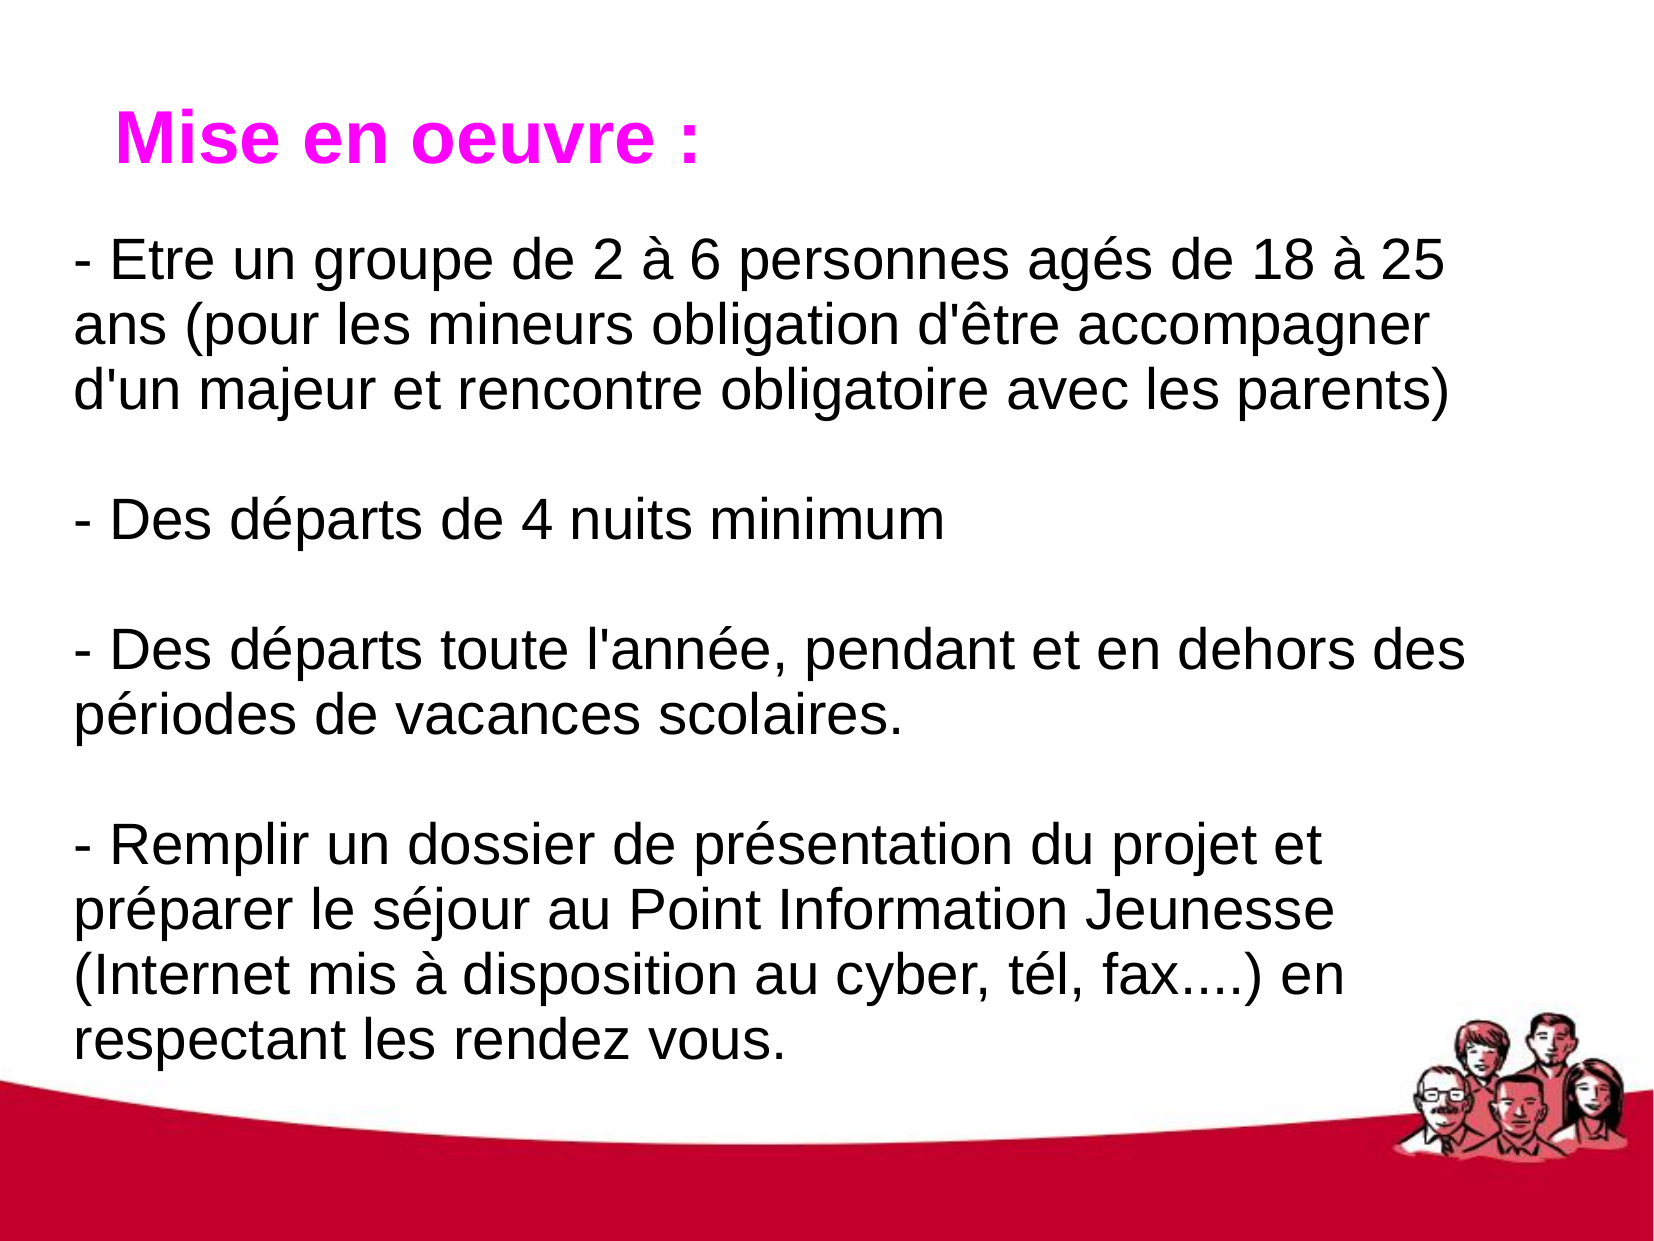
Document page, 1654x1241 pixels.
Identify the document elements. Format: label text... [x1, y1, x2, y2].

text_box Mise en oeuvre : [100, 88, 1063, 177]
text_box - Etre un groupe de 2 à 6 personnes agés de 18 à 25 ans (pour les mineurs obligation d'être accompagner d'un majeur et rencontre obligatoire avec les parents) - Des départs de 4 nuits minimum - Des départs toute l'année, pendant et en dehors des périodes de vacances scolaires. - Remplir un dossier de présentation du projet et préparer le séjour au Point Information Jeunesse (Internet mis à disposition au cyber, tél, fax....) en respectant les rendez vous. [59, 177, 1565, 1077]
picture [0, 1003, 1654, 1241]
